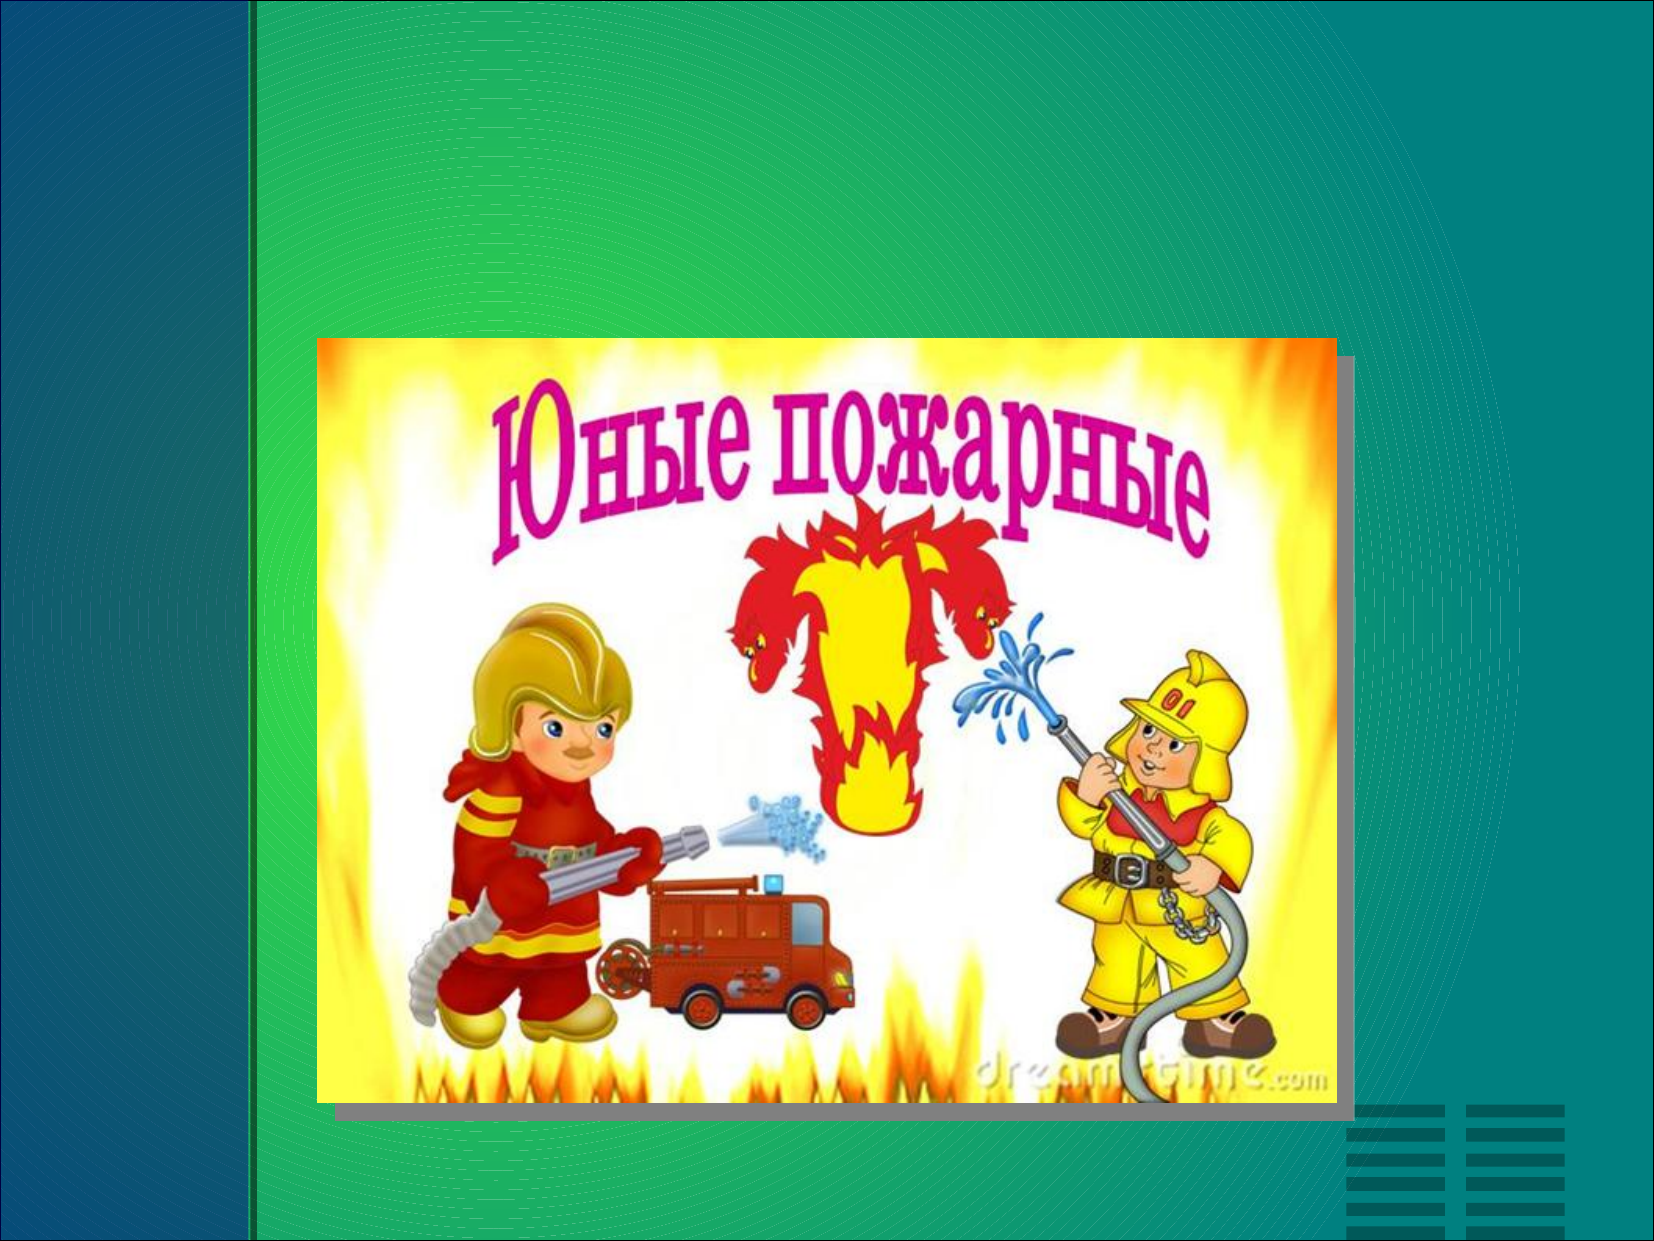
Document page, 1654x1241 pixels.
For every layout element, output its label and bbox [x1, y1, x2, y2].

picture [317, 338, 1337, 1103]
